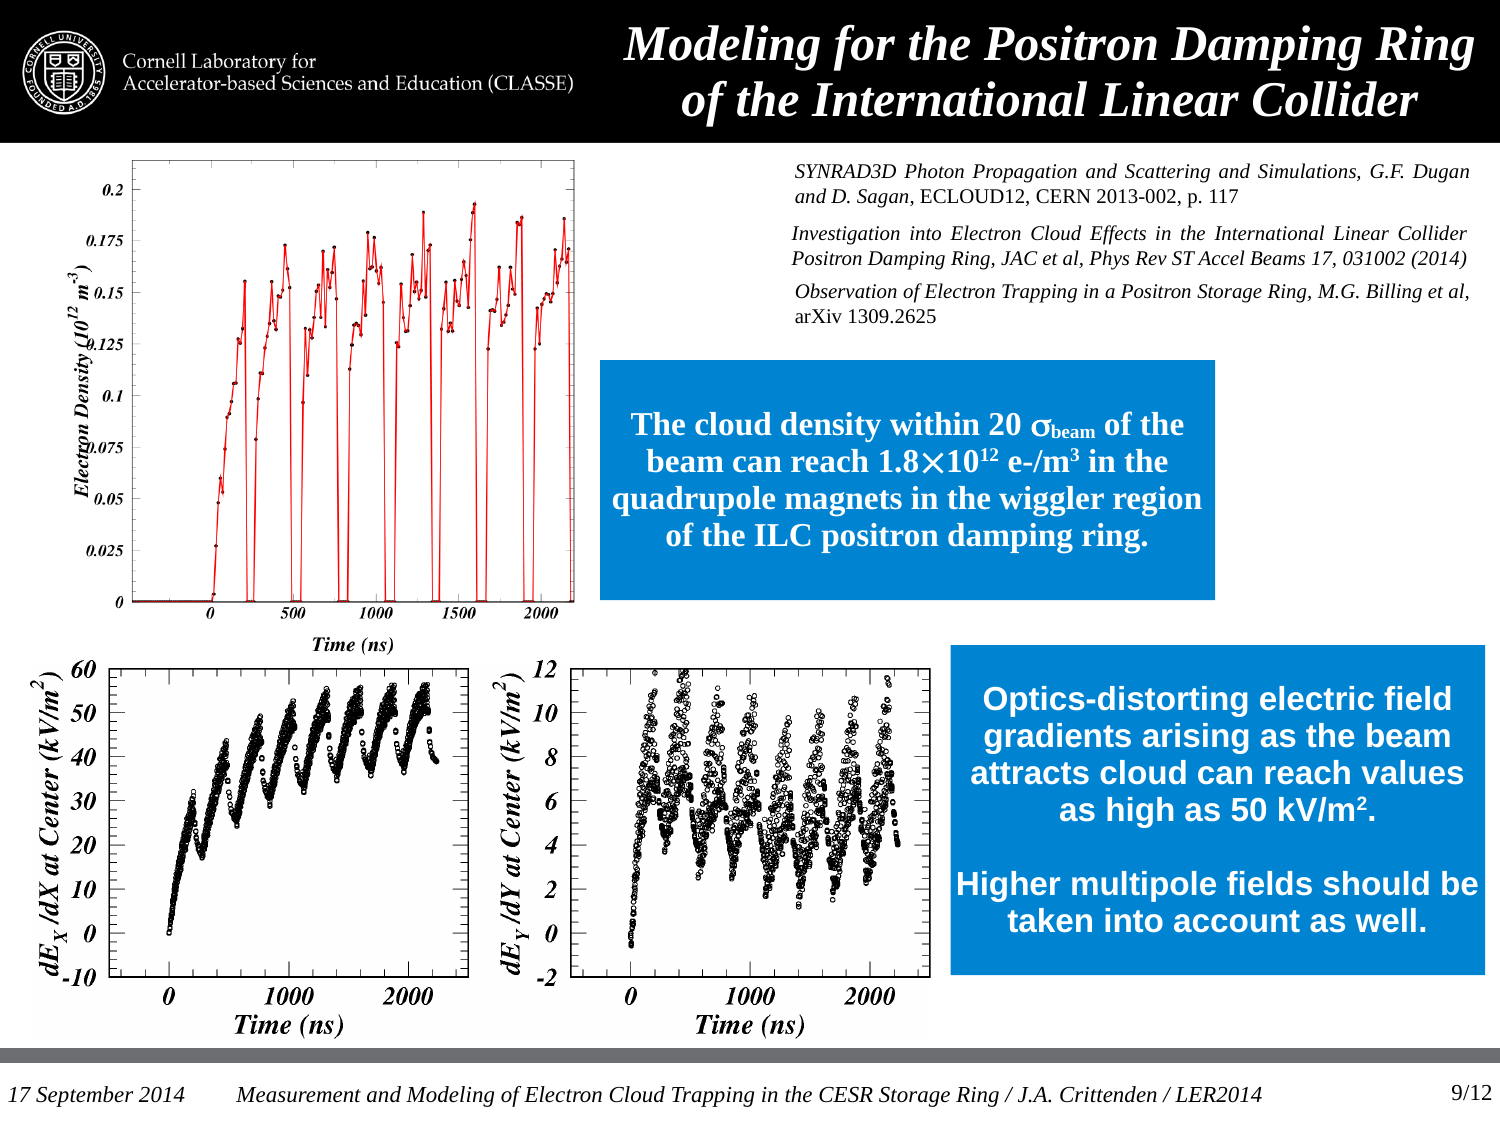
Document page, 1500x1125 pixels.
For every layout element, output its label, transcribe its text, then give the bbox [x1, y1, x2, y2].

title Modeling for the Positron Damping Ring of the International Linear Collider [600, 7, 1500, 136]
text_box Investigation into Electron Cloud Effects in the International Linear Collider Positron Damping Ring, JAC et al, Phys Rev ST Accel Beams 17, 031002 (2014) [776, 212, 1482, 277]
text_box The cloud density within 20 sbeam of the beam can reach 1.81012 e-/m3 in the quadrupole magnets in the wiggler region of the ILC positron damping ring. [600, 360, 1216, 601]
text_box Observation of Electron Trapping in a Positron Storage Ring, M.G. Billing et al, arXiv 1309.2625 [780, 270, 1486, 335]
picture [60, 155, 586, 656]
text_box SYNRAD3D Photon Propagation and Scattering and Simulations, G.F. Dugan and D. Sagan, ECLOUD12, CERN 2013-002, p. 117 [780, 150, 1486, 216]
picture [30, 659, 931, 1040]
picture [0, 0, 1500, 143]
text_box Optics-distorting electric field gradients arising as the beam attracts cloud can reach values as high as 50 kV/m2. Higher multipole fields should be taken into account as well. [950, 645, 1486, 976]
